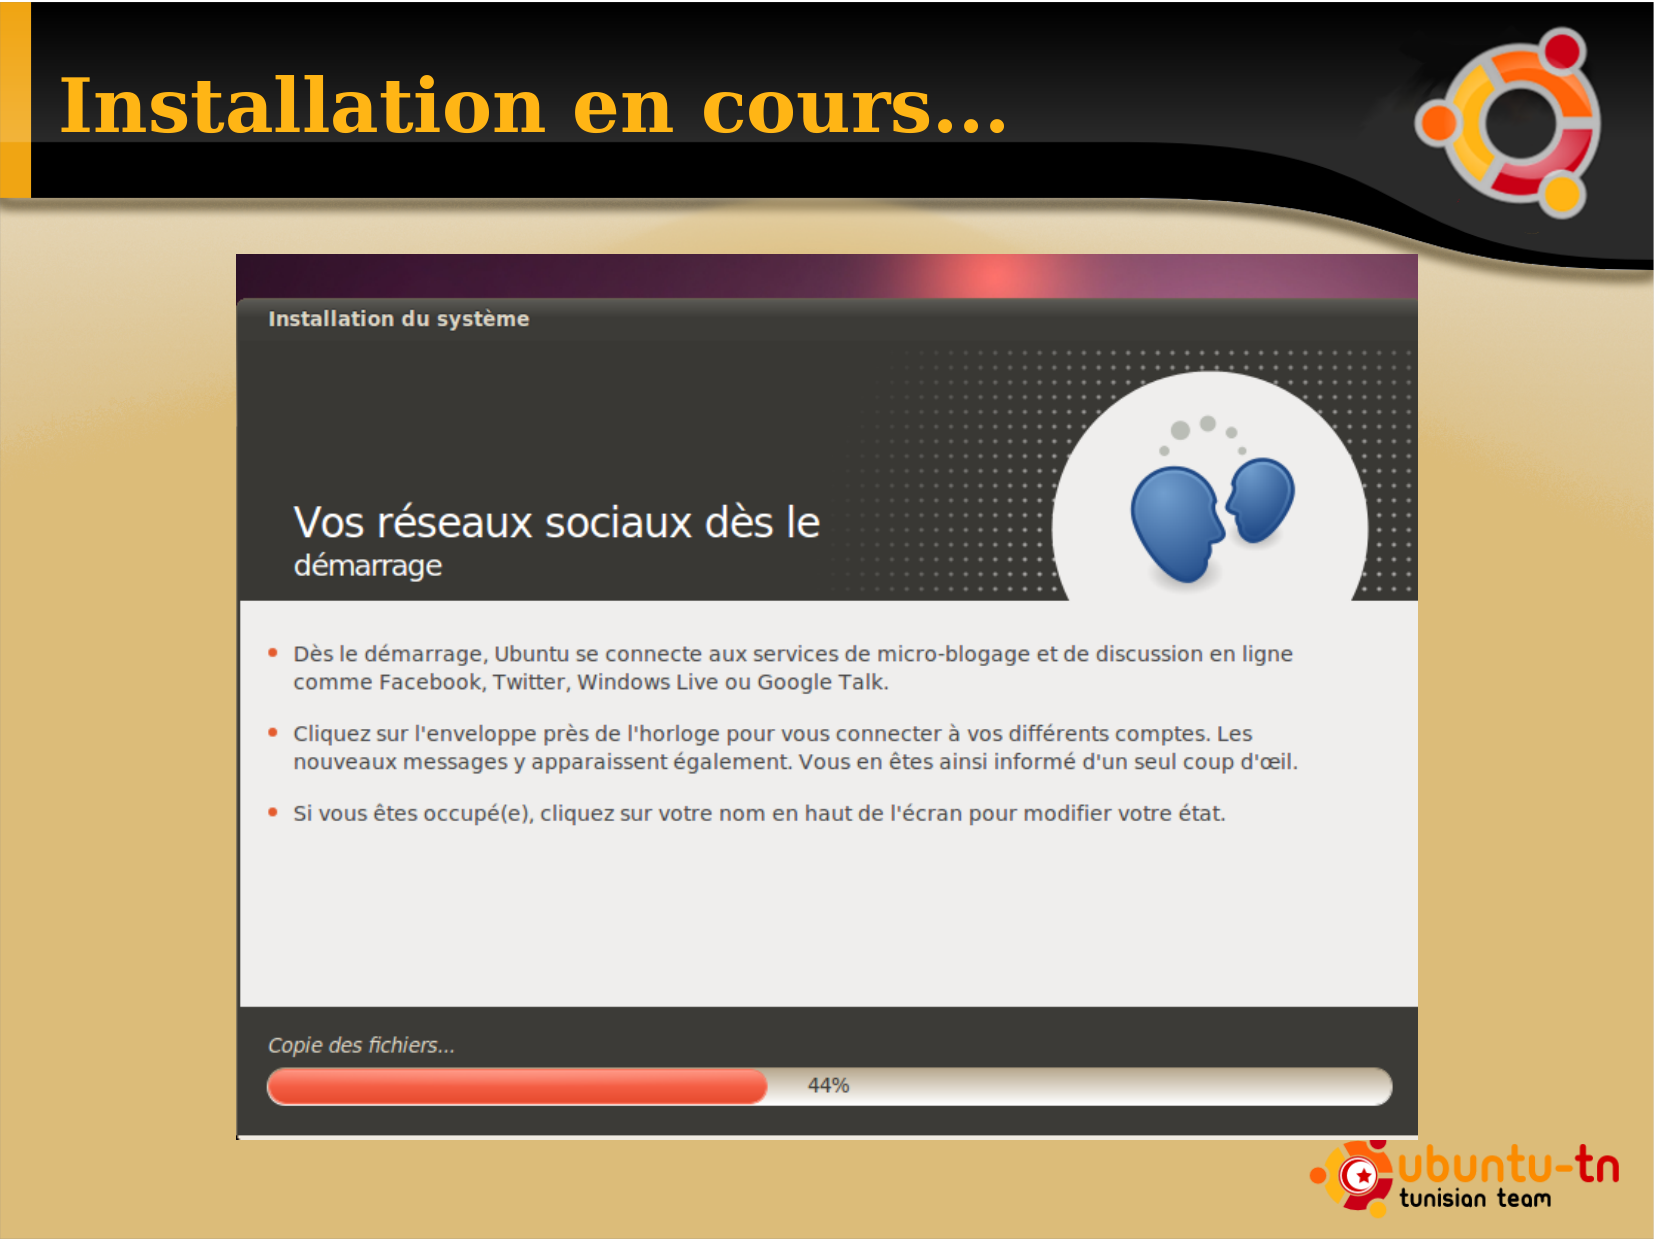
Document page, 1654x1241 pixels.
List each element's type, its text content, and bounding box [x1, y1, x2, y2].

picture [0, 0, 1654, 1241]
title Installation en cours... [59, 9, 1447, 202]
